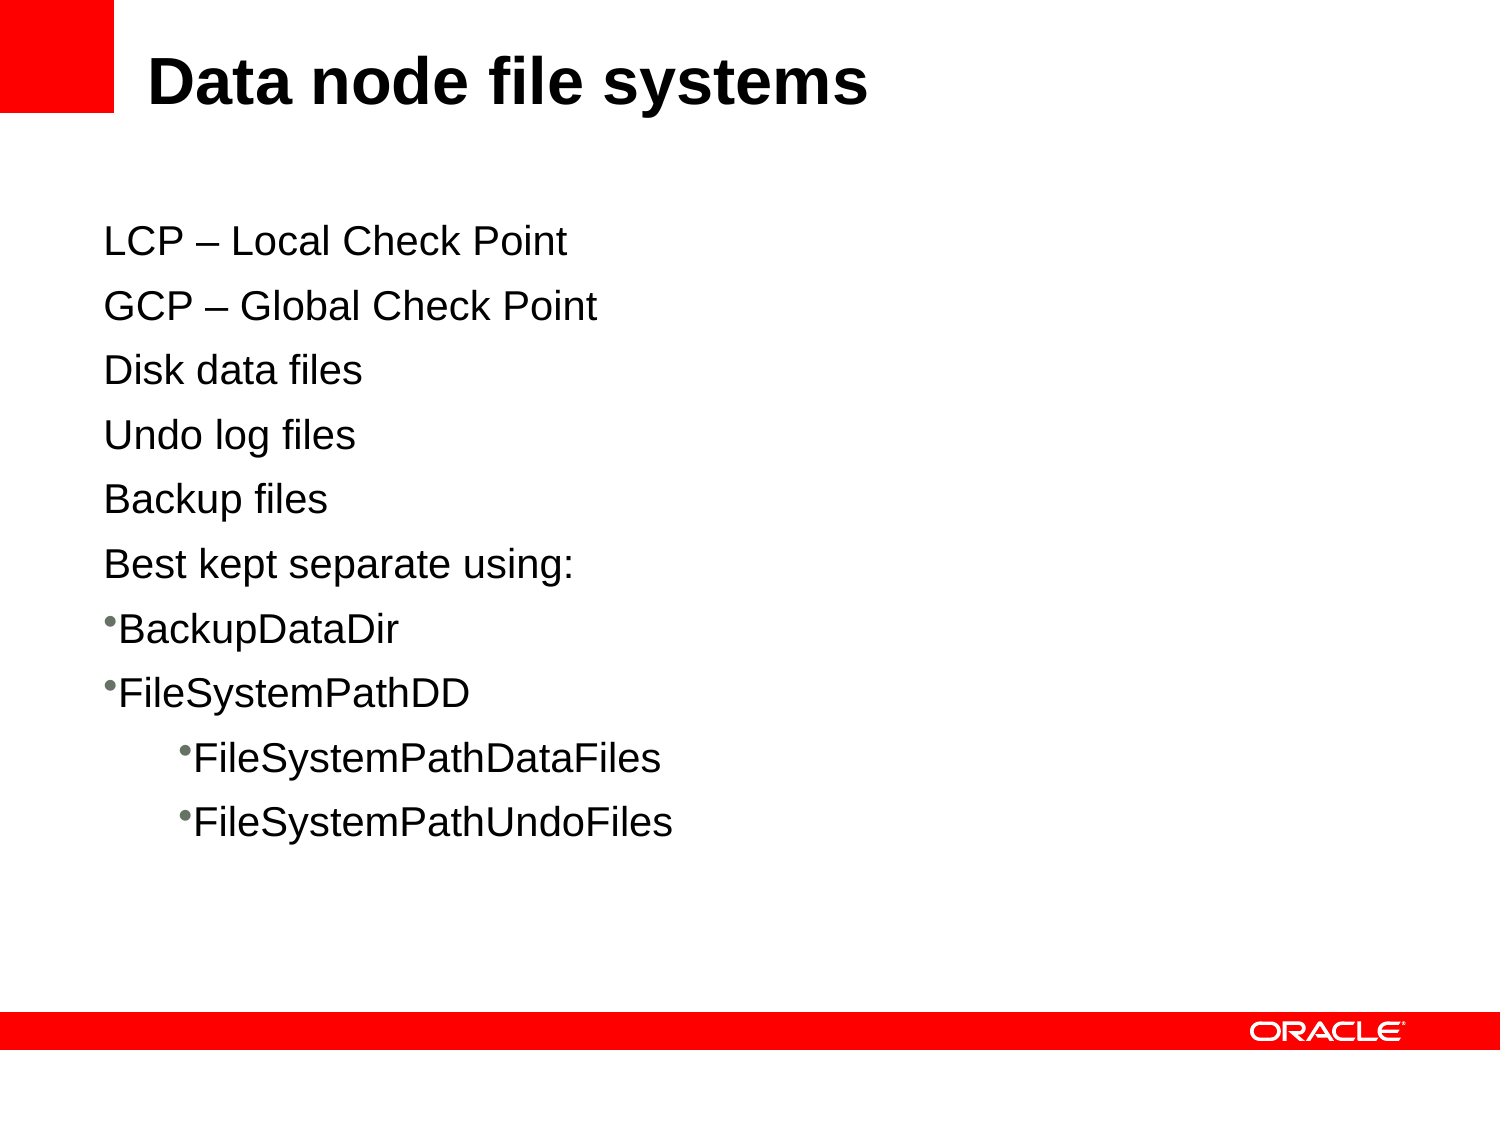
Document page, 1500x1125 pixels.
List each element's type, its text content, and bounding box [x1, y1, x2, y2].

picture [0, 1012, 1500, 1050]
title Data node file systems [147, 8, 1392, 119]
picture [0, 0, 114, 113]
text_box LCP – Local Check Point GCP – Global Check Point Disk data files Undo log files Backup files Best kept separate using: BackupDataDir FileSystemPathDD FileSystemPathDataFiles FileSystemPathUndoFiles [88, 206, 1388, 853]
